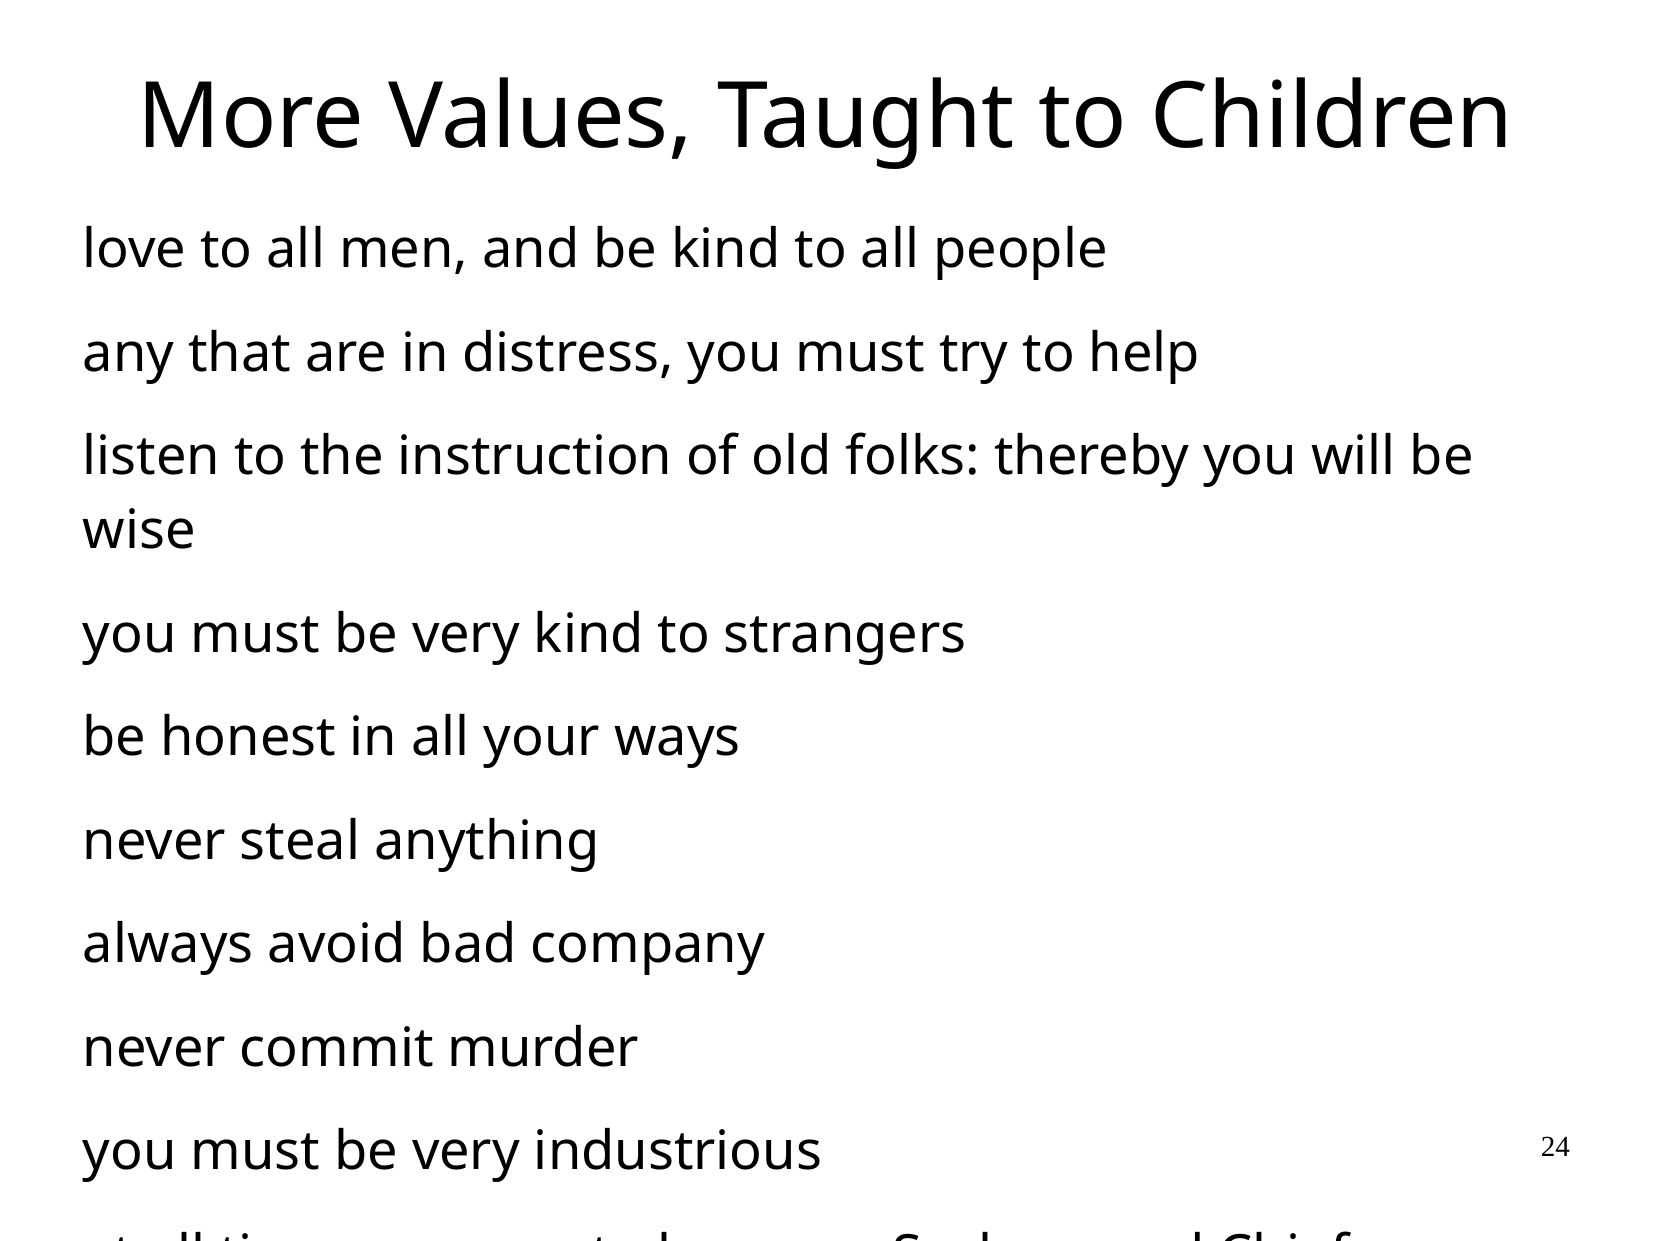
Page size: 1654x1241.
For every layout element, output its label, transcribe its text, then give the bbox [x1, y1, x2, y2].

title More Values, Taught to Children [82, 43, 1571, 181]
list love to all men, and be kind to all people any that are in distress, you must try to help listen to the instruction of old folks: thereby you will be wise you must be very kind to strangers be honest in all your ways never steal anything always avoid bad company never commit murder you must be very industrious at all times you must obey your Sachem and Chiefs [82, 210, 1571, 1171]
